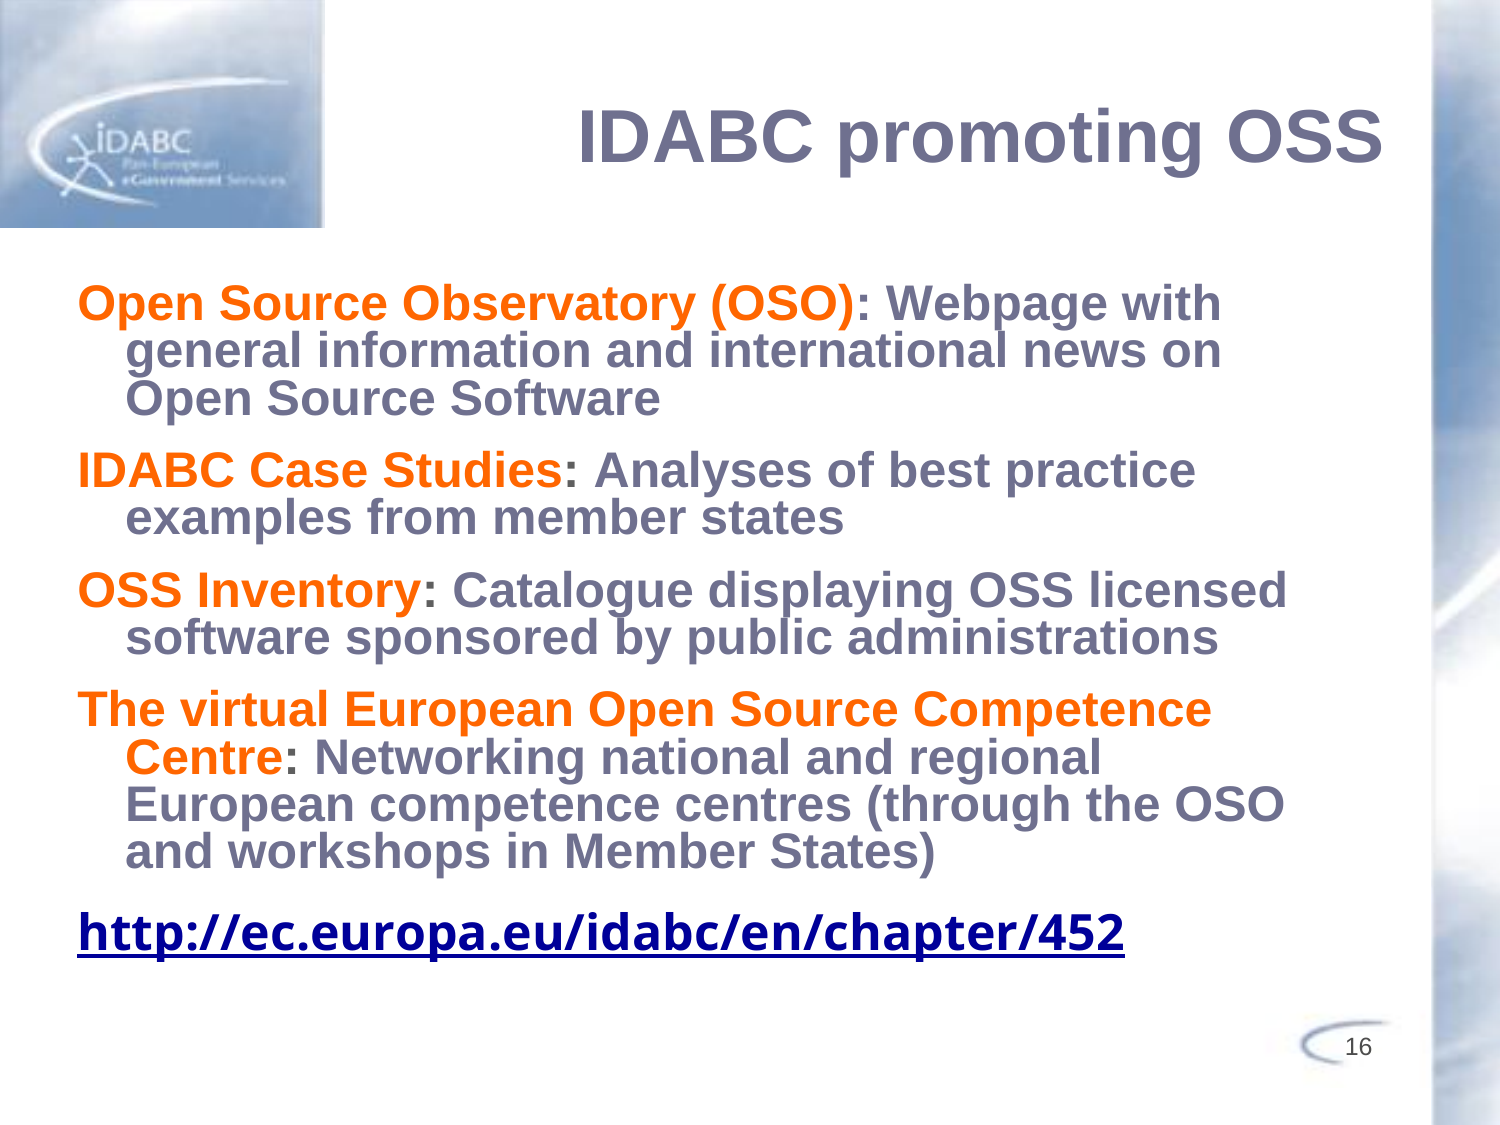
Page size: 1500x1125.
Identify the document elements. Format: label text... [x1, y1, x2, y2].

text_box Open Source Observatory (OSO): Webpage with general information and international news on Open Source Software IDABC Case Studies: Analyses of best practice examples from member states OSS Inventory: Catalogue displaying OSS licensed software sponsored by public administrations The virtual European Open Source Competence Centre: Networking national and regional European competence centres (through the OSO and workshops in Member States) http://ec.europa.eu/idabc/en/chapter/452 [62, 274, 1351, 970]
title IDABC promoting OSS [212, 75, 1400, 197]
